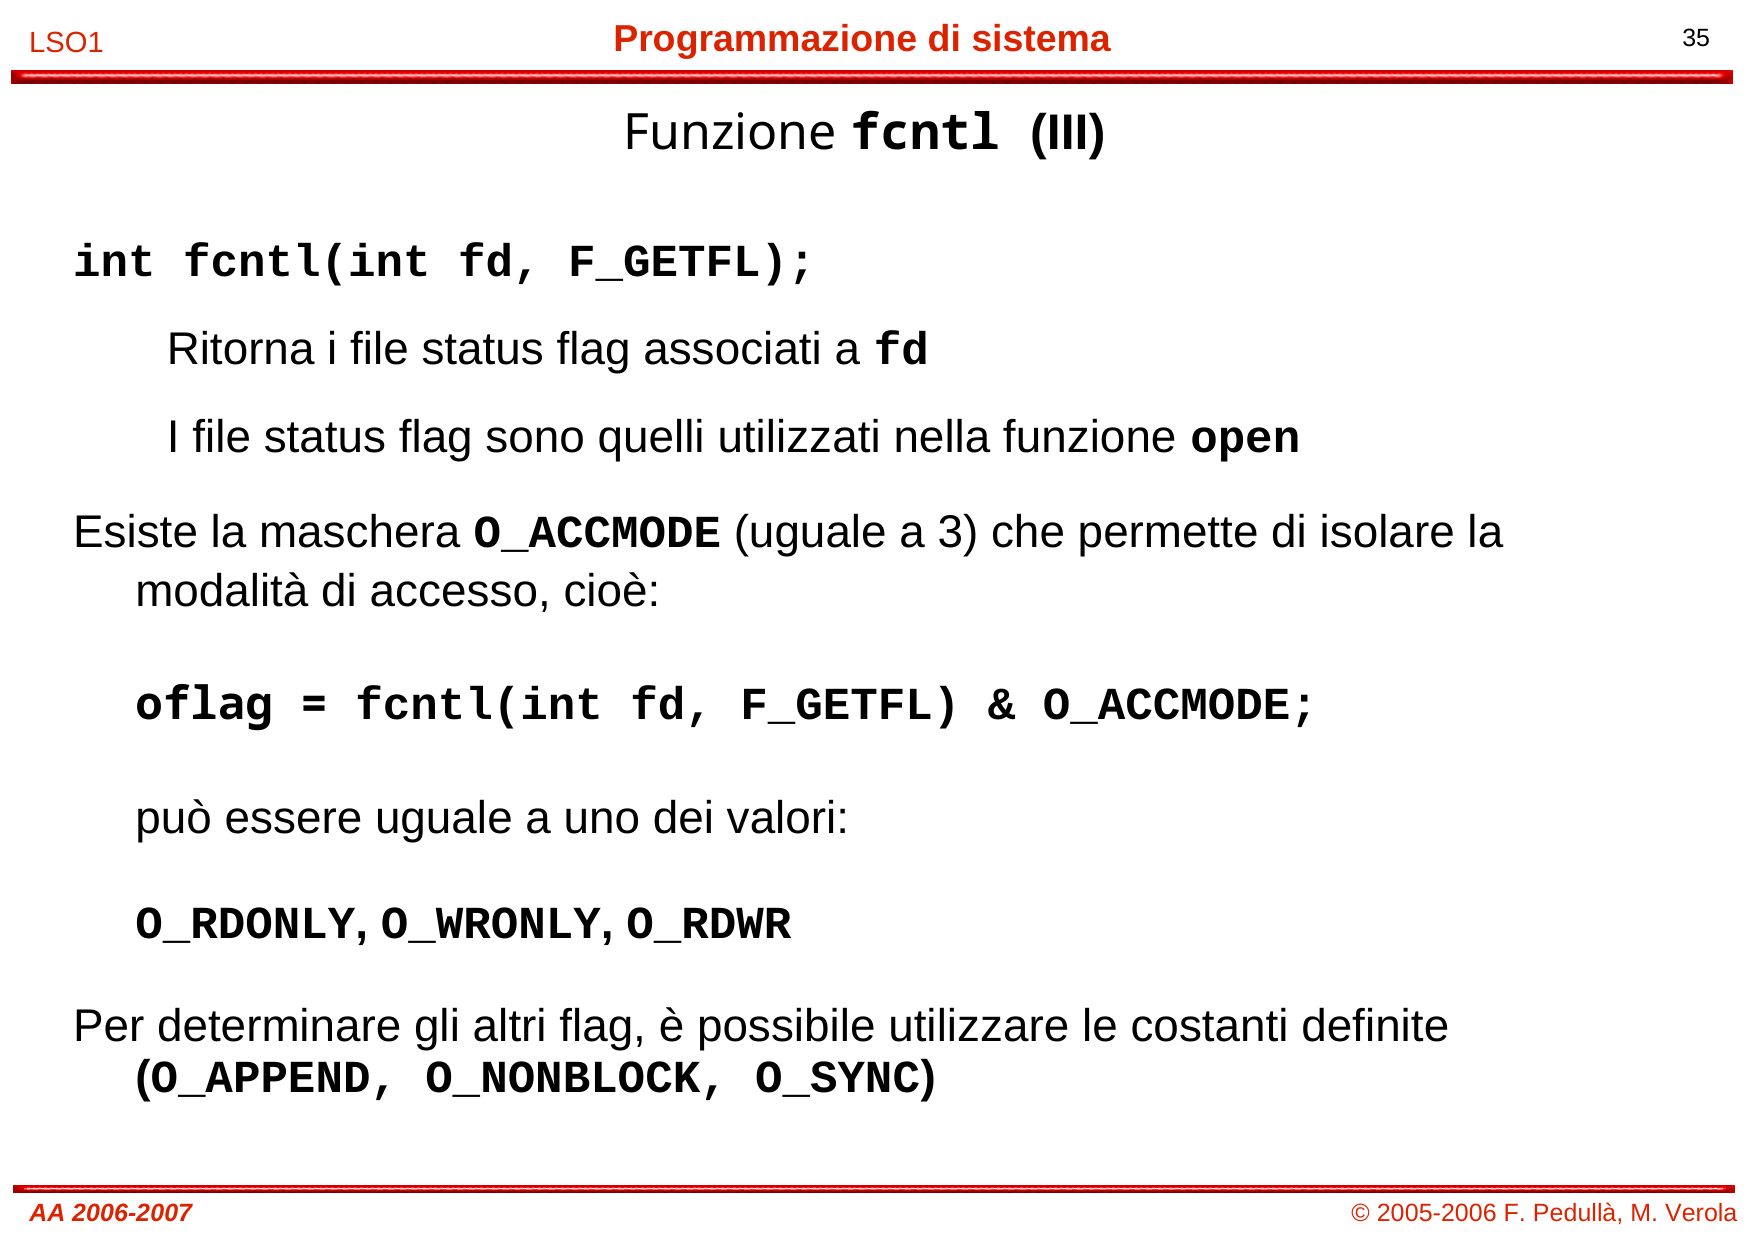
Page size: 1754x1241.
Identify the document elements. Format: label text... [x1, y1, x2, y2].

picture [13, 1185, 1735, 1193]
title Funzione fcntl (III) [595, 84, 1134, 180]
picture [11, 70, 1733, 84]
list int fcntl(int fd, F_GETFL); Ritorna i file status flag associati a fd I file status flag sono quelli utilizzati nella funzione open Esiste la maschera O_ACCMODE (uguale a 3) che permette di isolare la modalità di accesso, cioè: oflag = fcntl(int fd, F_GETFL) & O_ACCMODE; può essere uguale a uno dei valori: O_RDONLY, O_WRONLY, O_RDWR Per determinare gli altri flag, è possibile utilizzare le costanti definite (O_APPEND, O_NONBLOCK, O_SYNC) [58, 218, 1696, 1192]
